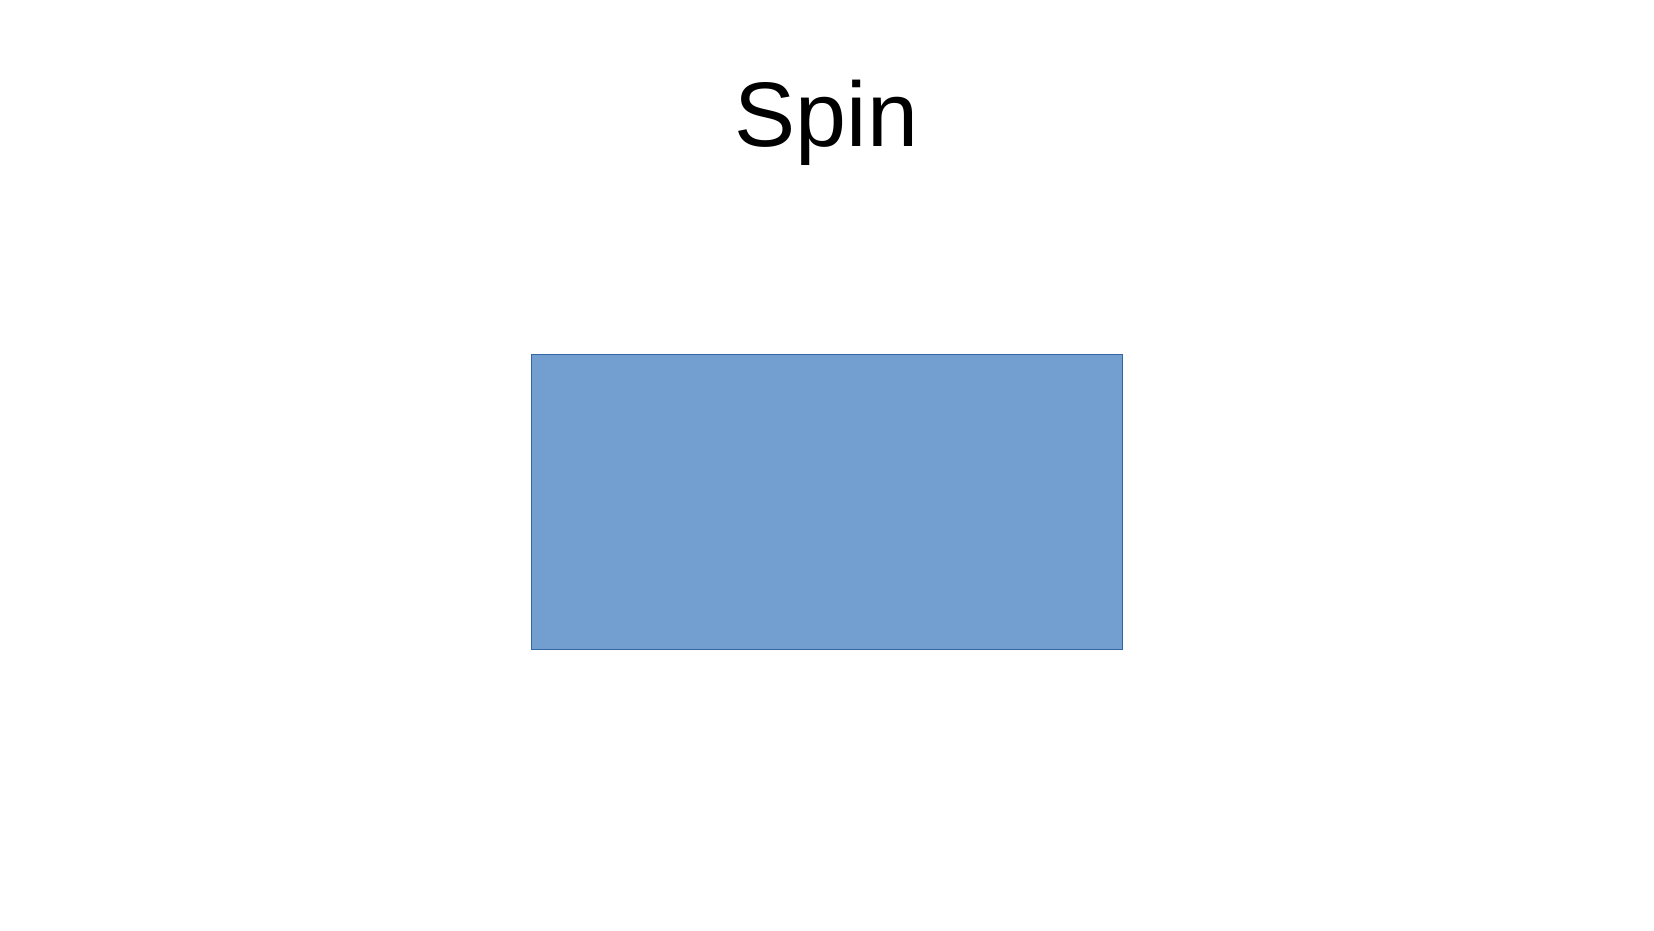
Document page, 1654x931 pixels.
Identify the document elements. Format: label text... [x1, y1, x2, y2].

title Spin [82, 37, 1571, 193]
text_box [531, 354, 1123, 650]
